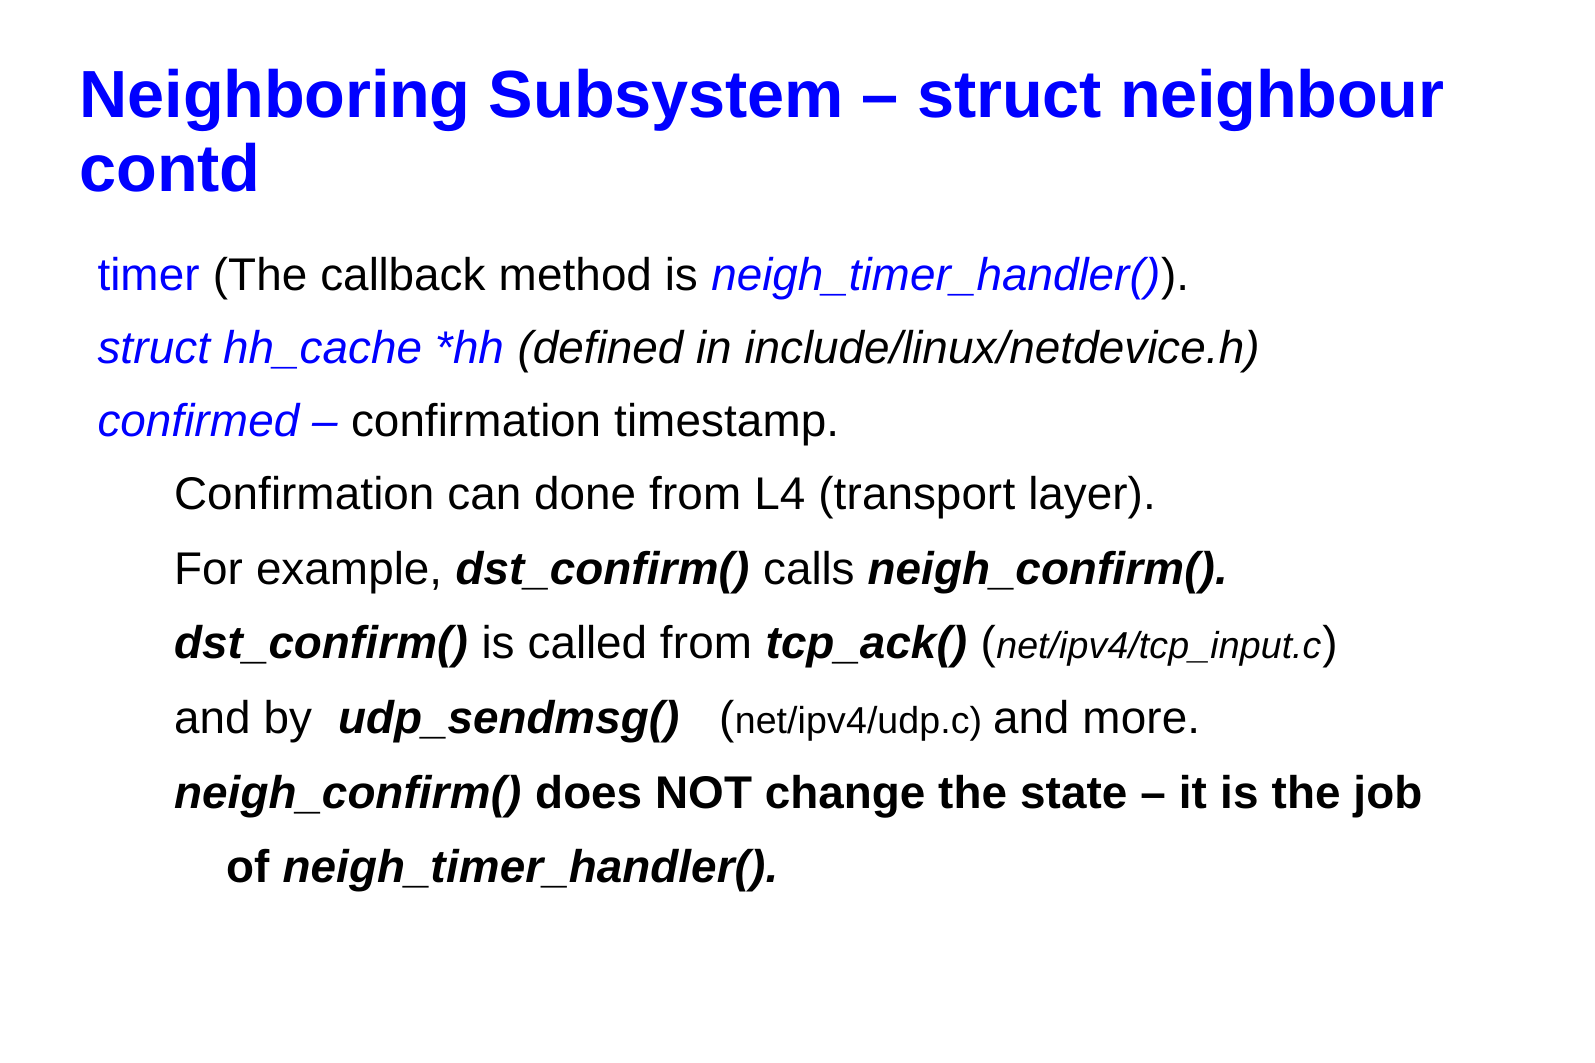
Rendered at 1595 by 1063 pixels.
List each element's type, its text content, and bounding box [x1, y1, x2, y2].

list timer (The callback method is neigh_timer_handler()). struct hh_cache *hh (defined in include/linux/netdevice.h) confirmed – confirmation timestamp. Confirmation can done from L4 (transport layer). For example, dst_confirm() calls neigh_confirm(). dst_confirm() is called from tcp_ack() (net/ipv4/tcp_input.c) and by udp_sendmsg() (net/ipv4/udp.c) and more. neigh_confirm() does NOT change the state – it is the job of neigh_timer_handler(). [79, 248, 1515, 957]
title Neighboring Subsystem – struct neighbour contd [79, 45, 1515, 217]
